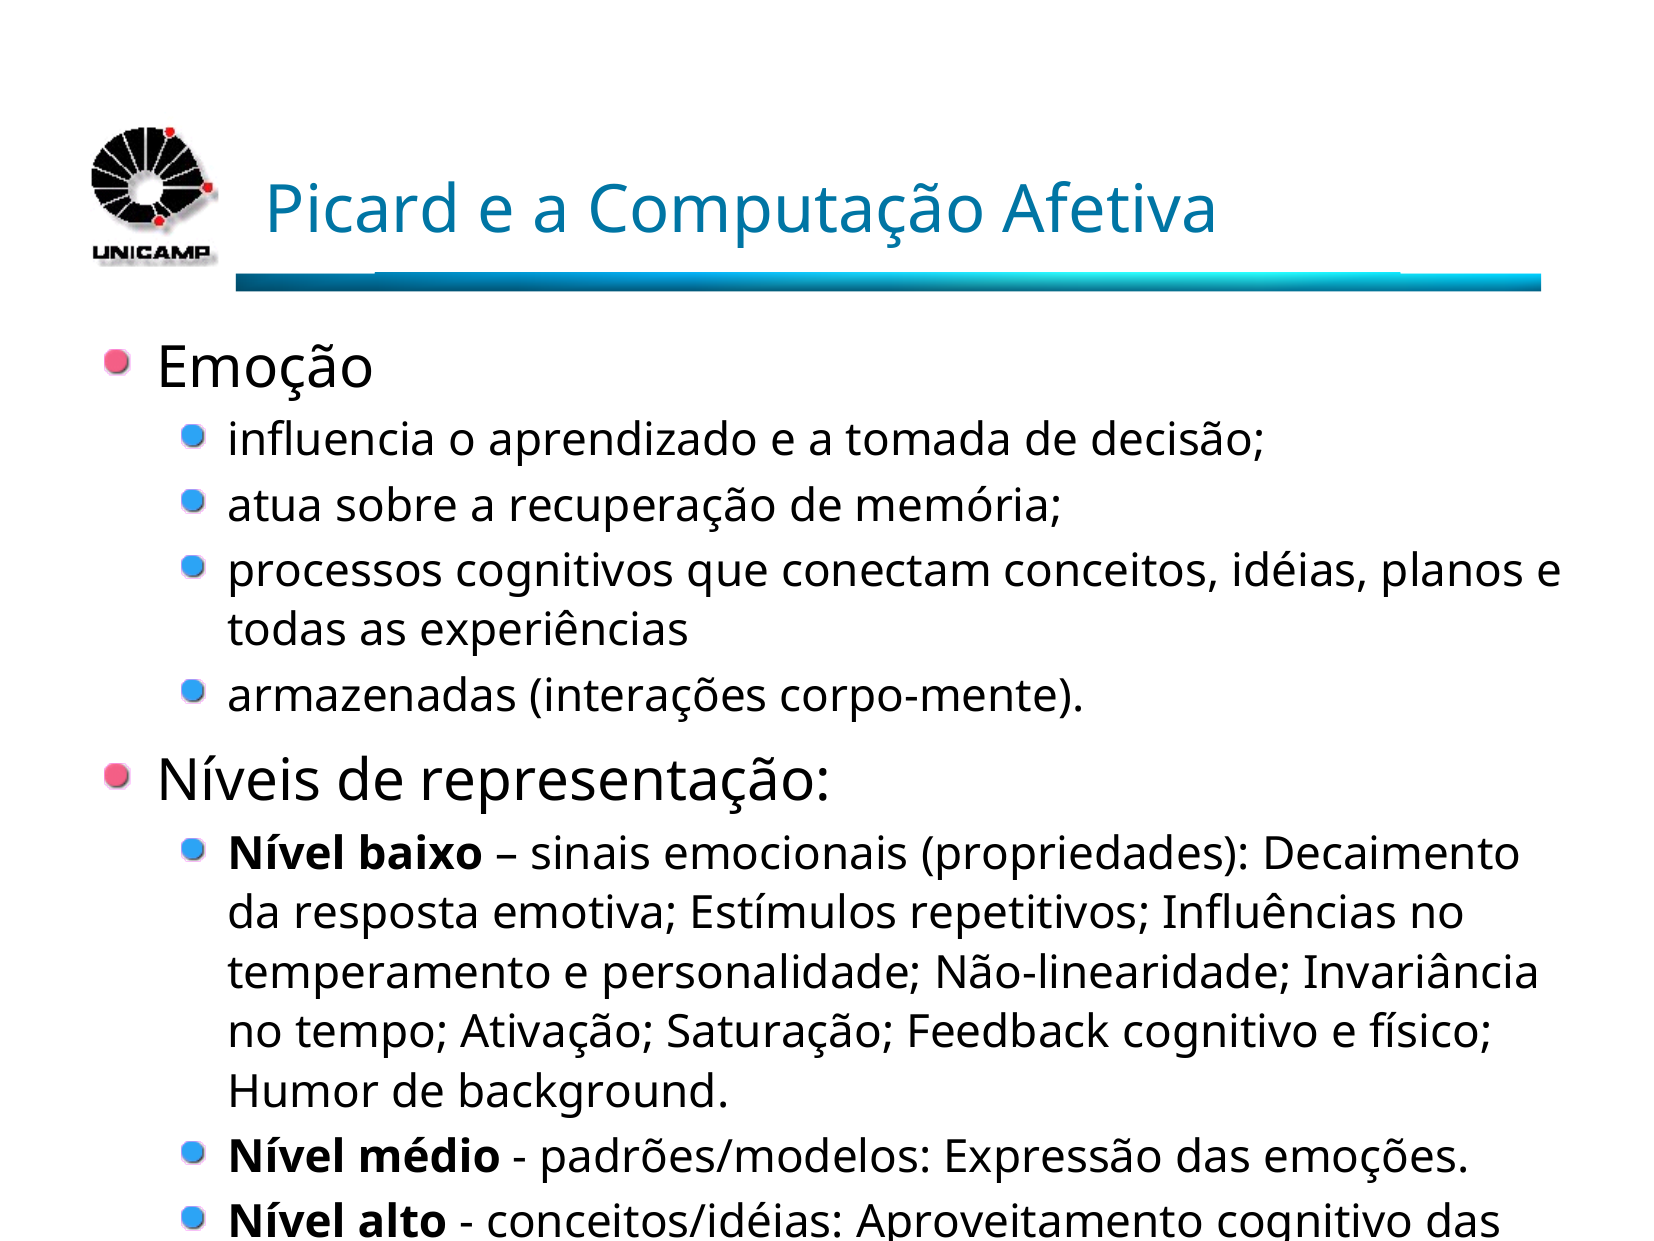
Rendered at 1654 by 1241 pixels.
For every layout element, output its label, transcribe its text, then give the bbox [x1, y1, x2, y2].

title Picard e a Computação Afetiva [264, 42, 1534, 250]
picture [125, 272, 1654, 295]
list Emoção influencia o aprendizado e a tomada de decisão; atua sobre a recuperação de memória; processos cognitivos que conectam conceitos, idéias, planos e todas as experiências armazenadas (interações corpo-mente). Níveis de representação: Nível baixo – sinais emocionais (propriedades): Decaimento da resposta emotiva; Estímulos repetitivos; Influências no temperamento e personalidade; Não-linearidade; Invariância no tempo; Ativação; Saturação; Feedback cognitivo e físico; Humor de background. Nível médio - padrões/modelos: Expressão das emoções. Nível alto - conceitos/idéias: Aproveitamento cognitivo das emoções. [85, 327, 1565, 1206]
picture [180, 1206, 207, 1232]
